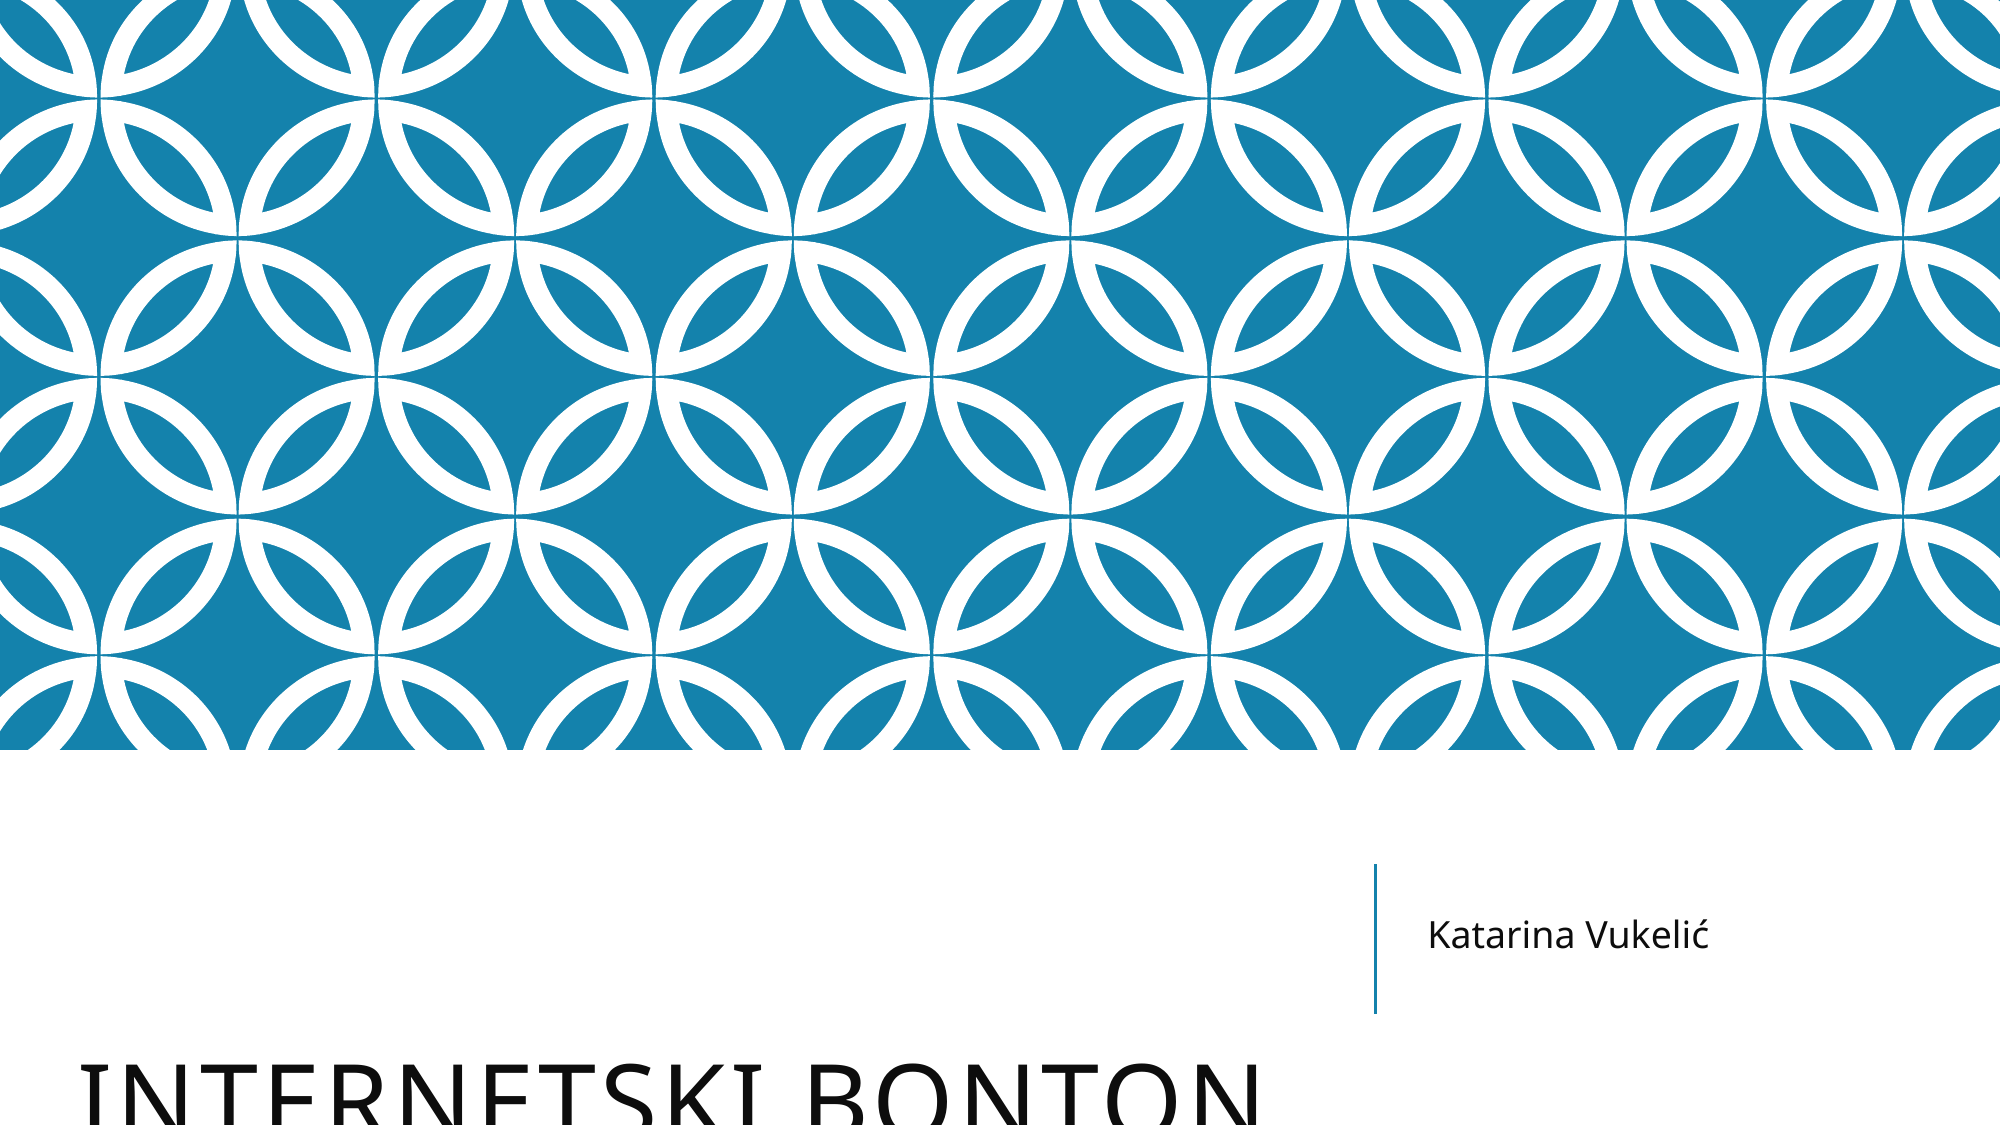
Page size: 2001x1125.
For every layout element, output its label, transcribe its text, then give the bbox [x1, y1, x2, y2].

title Internetski bonton [62, 989, 1338, 1125]
subtitle Katarina Vukelić [1412, 813, 1938, 1054]
